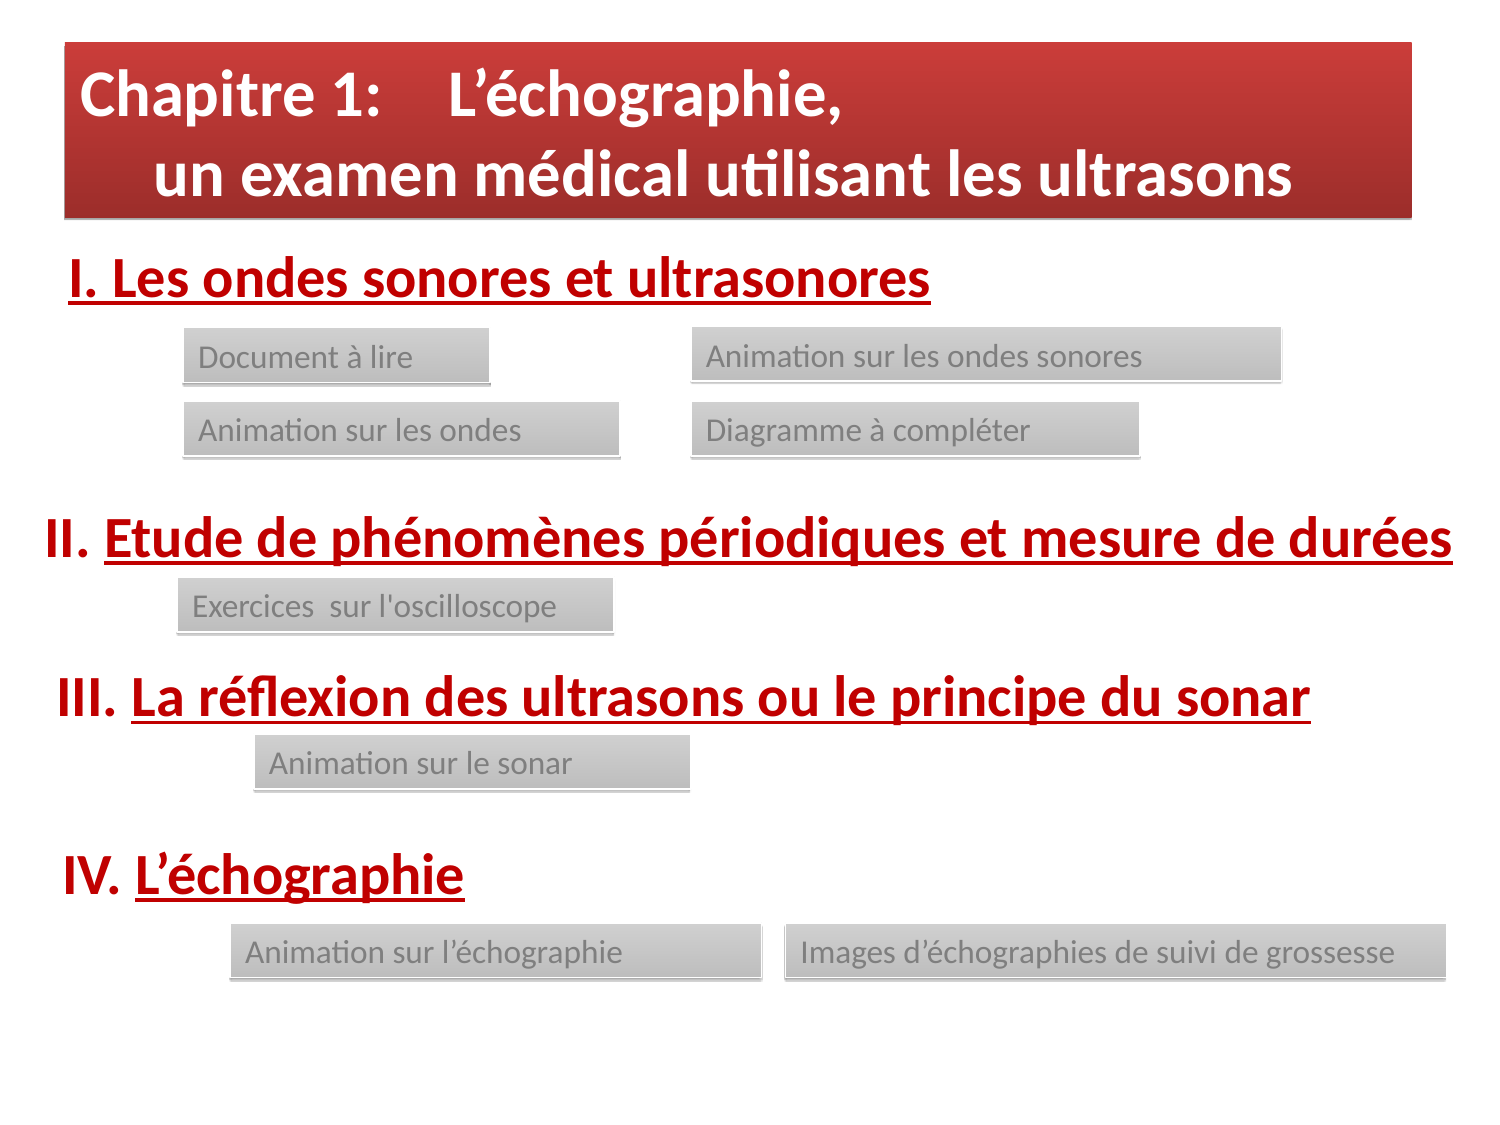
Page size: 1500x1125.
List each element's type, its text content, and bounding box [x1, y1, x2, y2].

text_box Animation sur les ondes sonores [690, 326, 1282, 382]
text_box I. Les ondes sonores et ultrasonores [53, 231, 1258, 317]
text_box II. Etude de phénomènes périodiques et mesure de durées [29, 491, 1477, 577]
text_box Images d’échographies de suivi de grossesse [785, 922, 1447, 978]
text_box Animation sur l’échographie [230, 922, 762, 978]
text_box Chapitre 1: L’échographie, un examen médical utilisant les ultrasons [64, 42, 1412, 218]
text_box IV. L’échographie [47, 828, 568, 914]
text_box III. La réflexion des ultrasons ou le principe du sonar [41, 651, 1447, 737]
text_box Animation sur les ondes [183, 400, 621, 456]
text_box Exercices sur l'oscilloscope [177, 576, 615, 632]
text_box Animation sur le sonar [253, 733, 691, 789]
text_box Diagramme à compléter [690, 400, 1140, 456]
text_box Document à lire [183, 327, 491, 383]
